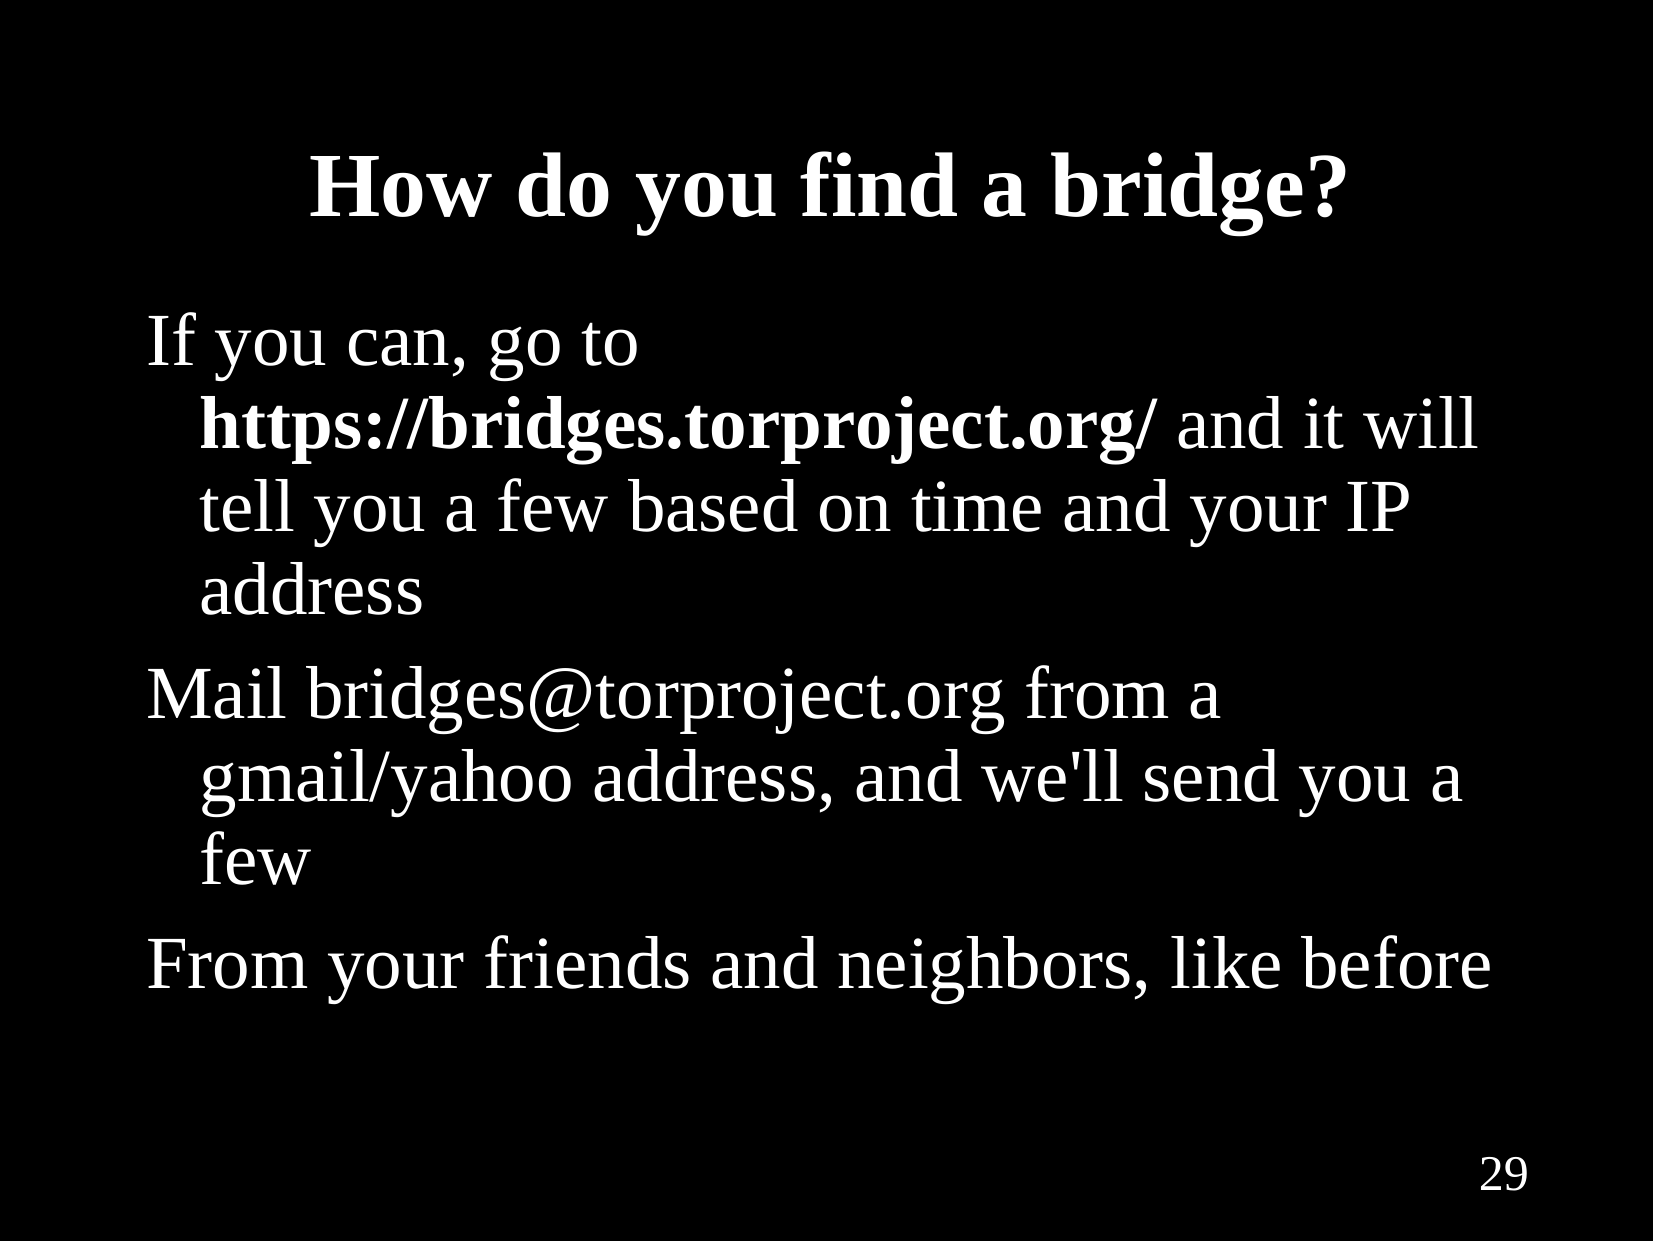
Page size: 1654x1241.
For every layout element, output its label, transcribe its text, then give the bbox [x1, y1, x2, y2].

title How do you find a bridge? [125, 81, 1537, 289]
list If you can, go to https://bridges.torproject.org/ and it will tell you a few based on time and your IP address Mail bridges@torproject.org from a gmail/yahoo address, and we'll send you a few From your friends and neighbors, like before [128, 298, 1541, 1088]
